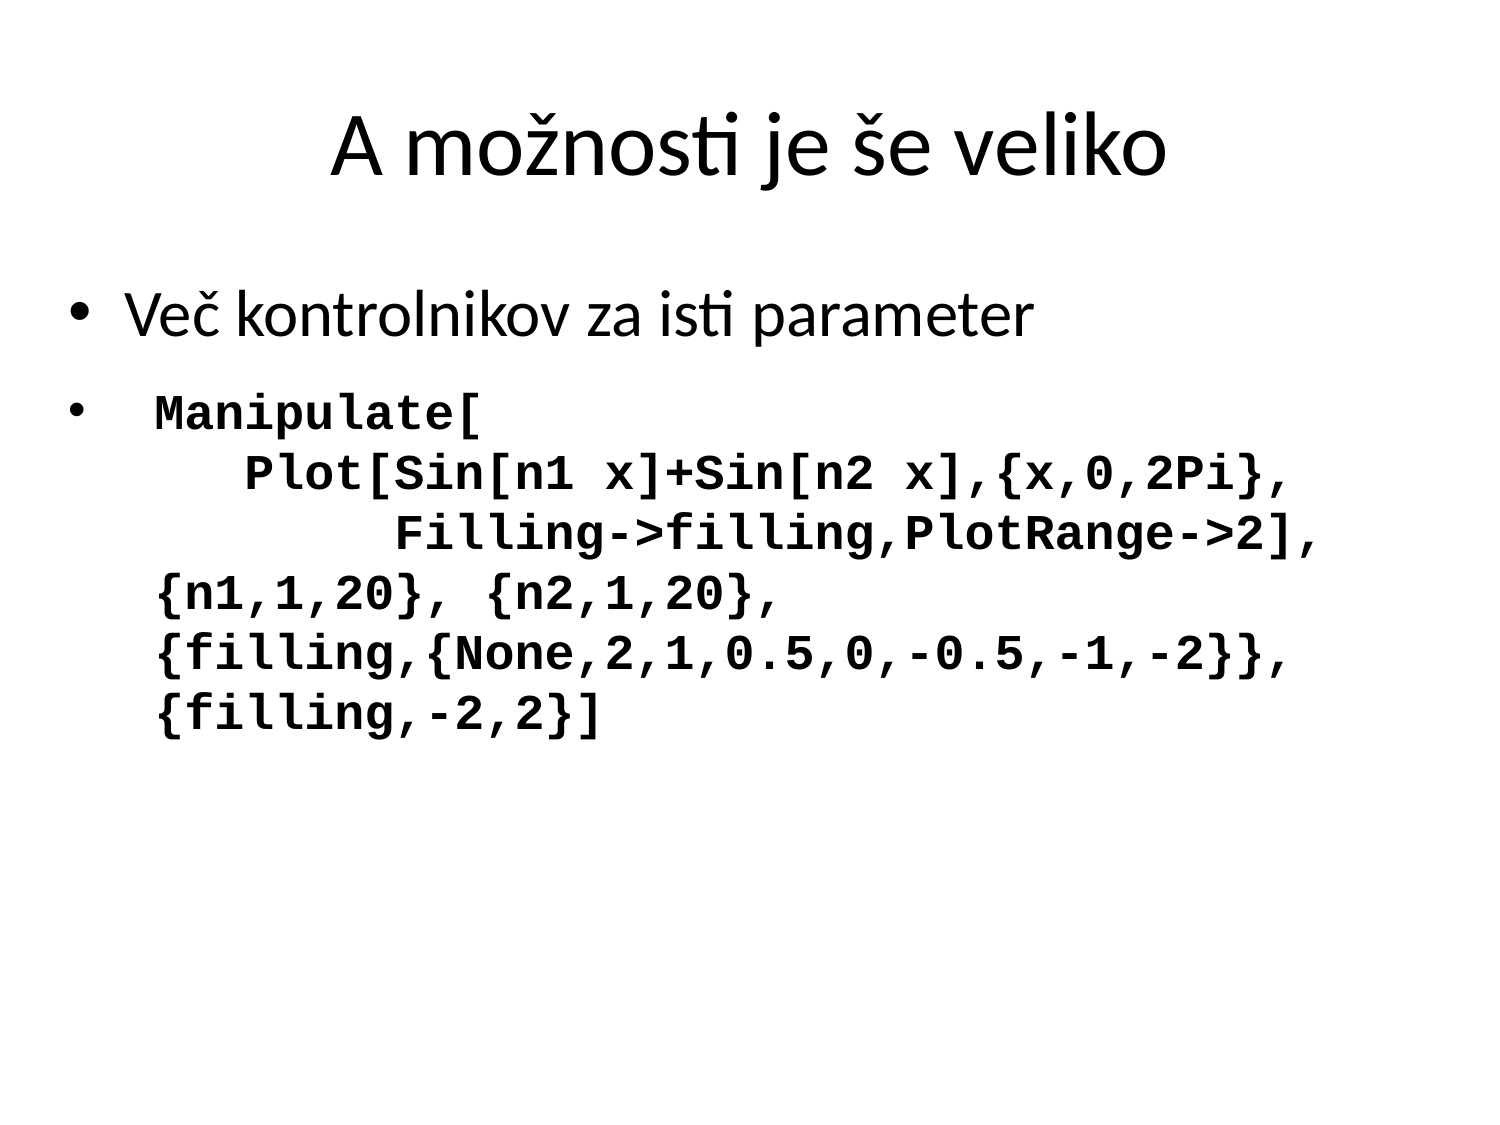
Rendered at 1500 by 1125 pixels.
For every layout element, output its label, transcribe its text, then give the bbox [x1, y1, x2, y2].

title A možnosti je še veliko [75, 45, 1425, 233]
list Več kontrolnikov za isti parameter Manipulate[ Plot[Sin[n1 x]+Sin[n2 x],{x,0,2Pi}, Filling->filling,PlotRange->2], {n1,1,20}, {n2,1,20}, {filling,{None,2,1,0.5,0,-0.5,-1,-2}}, {filling,-2,2}] [53, 262, 1483, 1005]
